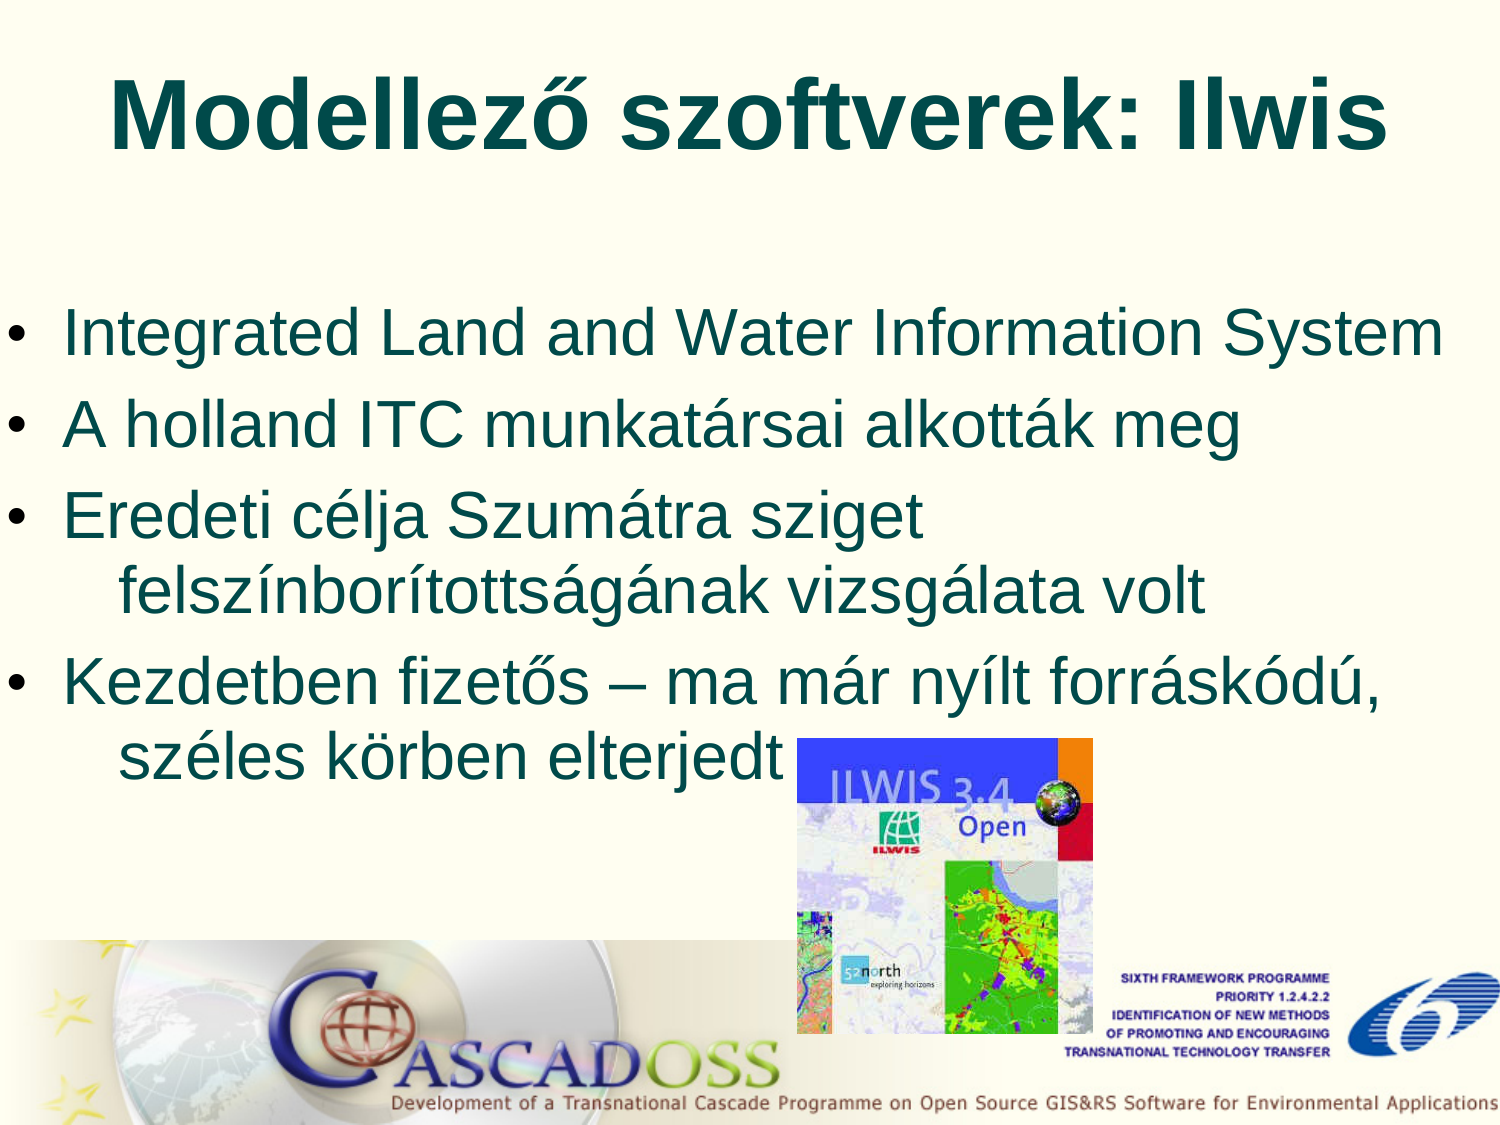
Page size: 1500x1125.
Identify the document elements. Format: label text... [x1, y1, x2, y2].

picture [0, 738, 1500, 1125]
list Integrated Land and Water Information System A holland ITC munkatársai alkották meg Eredeti célja Szumátra sziget felszínborítottságának vizsgálata volt Kezdetben fizetős – ma már nyílt forráskódú, széles körben elterjedt [5, 295, 1500, 826]
title Modellező szoftverek: Ilwis [75, 58, 1425, 171]
